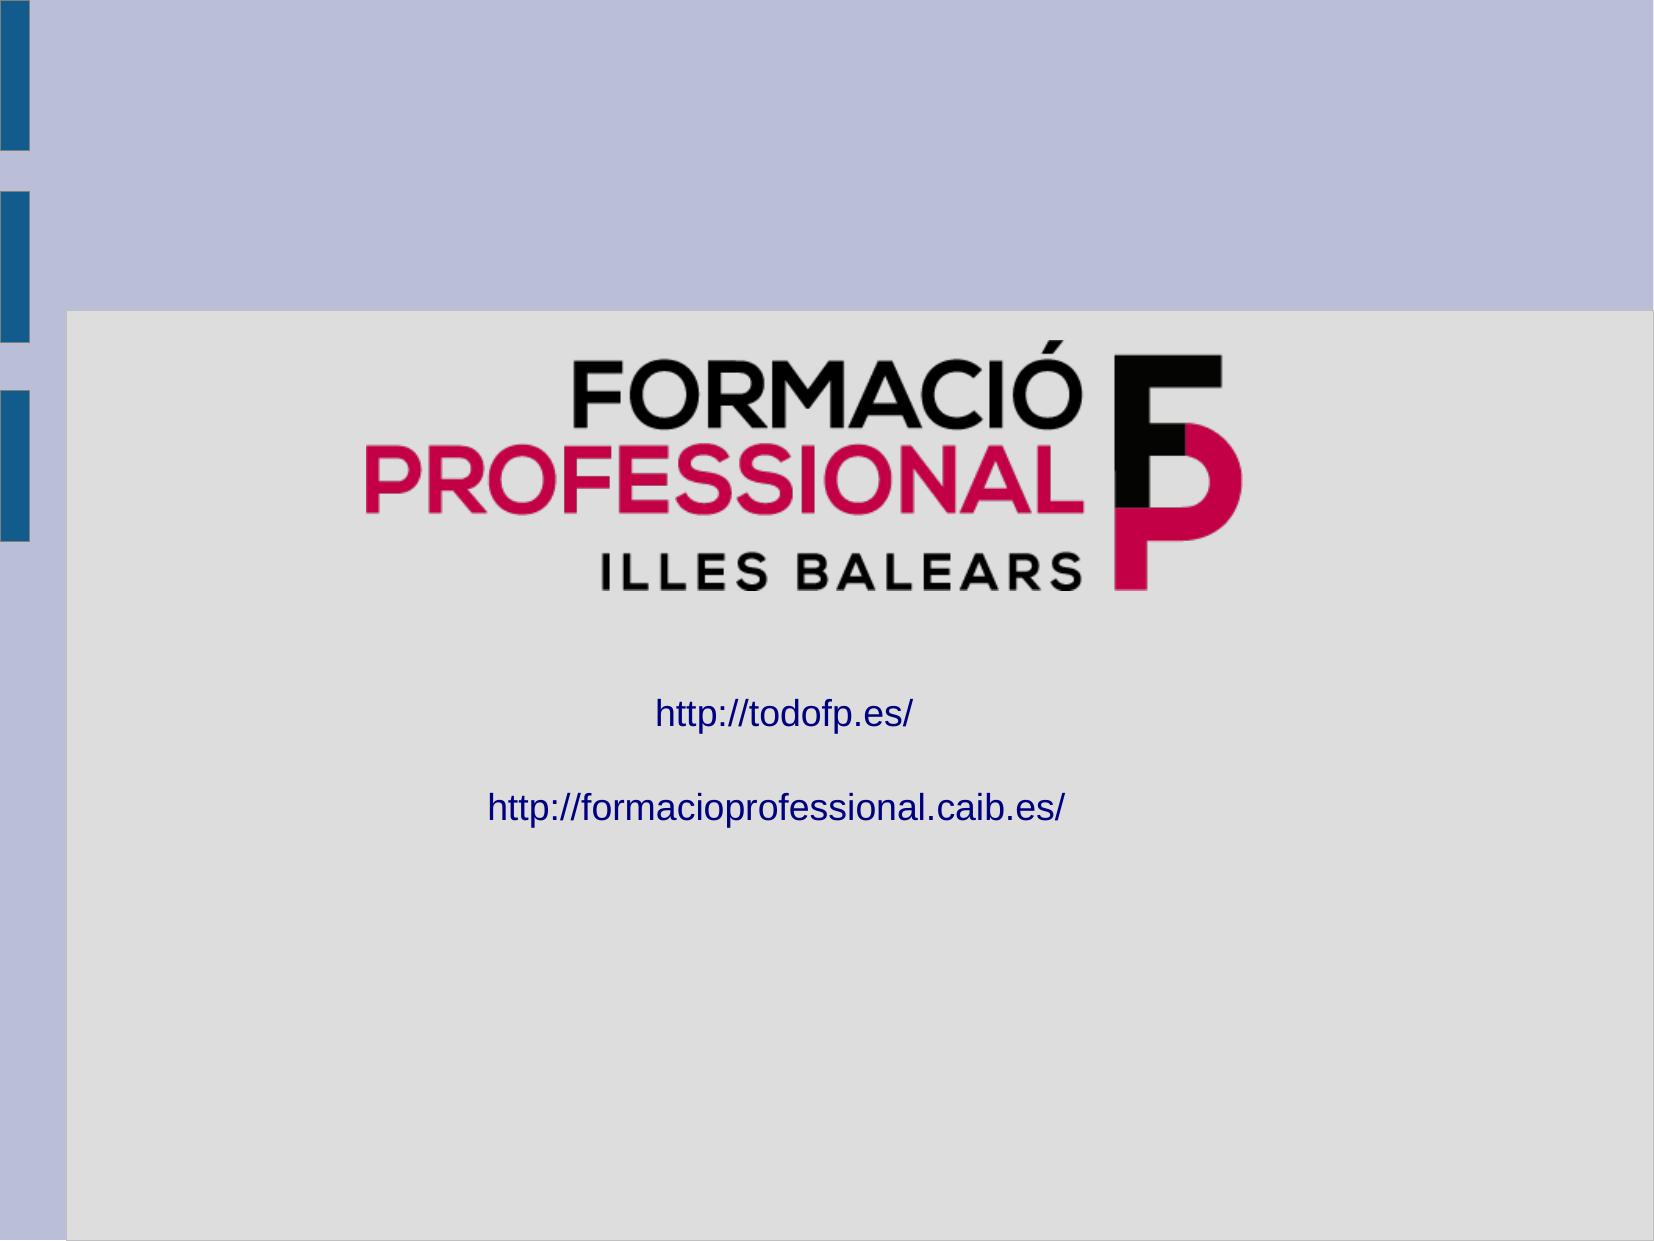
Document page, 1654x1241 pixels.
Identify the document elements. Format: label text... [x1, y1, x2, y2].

text_box http://formacioprofessional.caib.es/ [472, 779, 1205, 863]
picture [366, 340, 1243, 591]
text_box http://todofp.es/ [640, 685, 960, 757]
